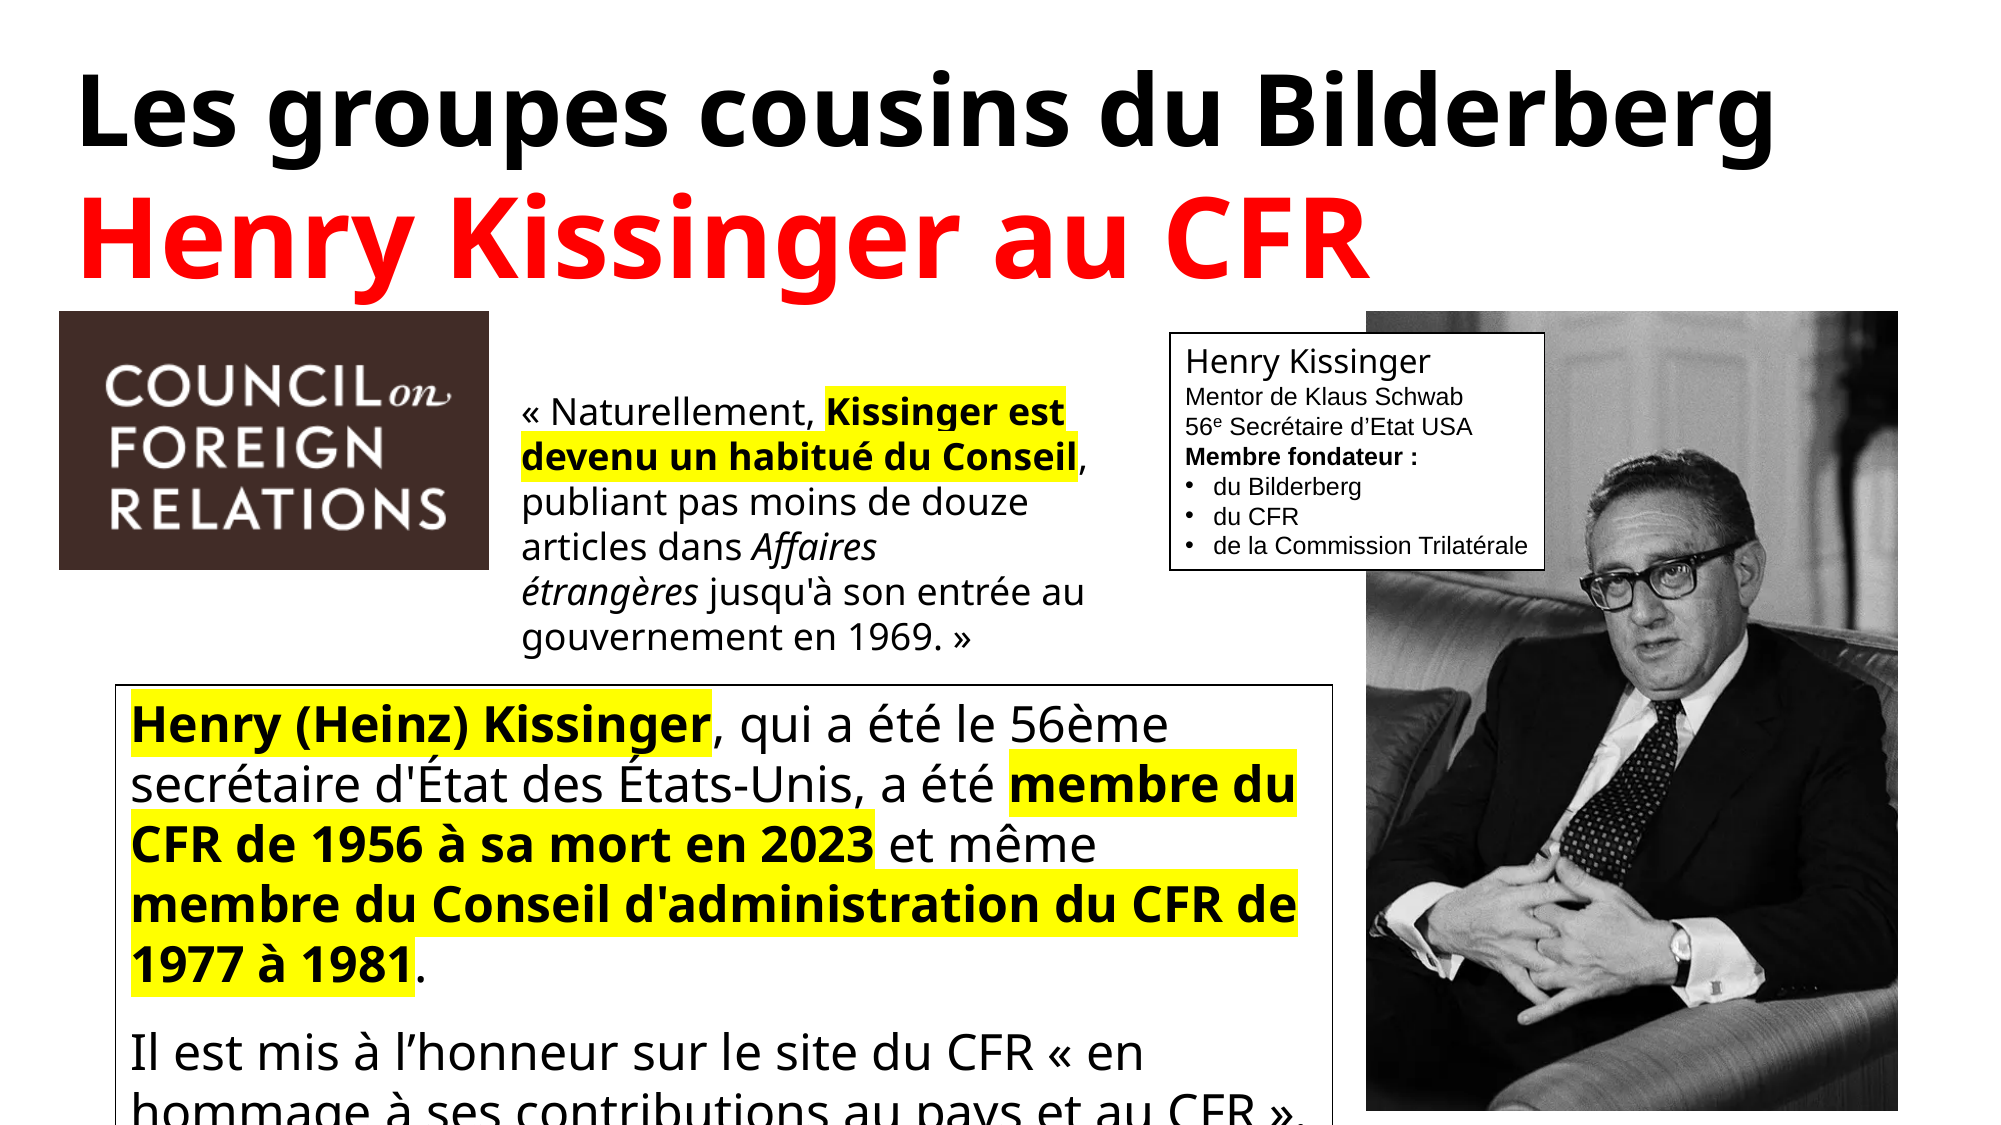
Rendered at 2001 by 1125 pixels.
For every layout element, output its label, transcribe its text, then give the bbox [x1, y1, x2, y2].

picture [1366, 311, 1898, 1112]
text_box « Naturellement, Kissinger est devenu un habitué du Conseil, publiant pas moins de douze articles dans Affaires étrangères jusqu'à son entrée au gouvernement en 1969. » [505, 380, 1153, 669]
picture [59, 311, 489, 570]
text_box Henry Kissinger Mentor de Klaus Schwab 56e Secrétaire d’Etat USA Membre fondateur : du Bilderberg du CFR de la Commission Trilatérale [1170, 332, 1545, 571]
text_box Henry (Heinz) Kissinger, qui a été le 56ème secrétaire d'État des États-Unis, a été membre du CFR de 1956 à sa mort en 2023 et même membre du Conseil d'administration du CFR de 1977 à 1981. Il est mis à l’honneur sur le site du CFR « en hommage à ses contributions au pays et au CFR ». [115, 684, 1333, 1092]
text_box Les groupes cousins du Bilderberg Henry Kissinger au CFR [59, 39, 1941, 312]
